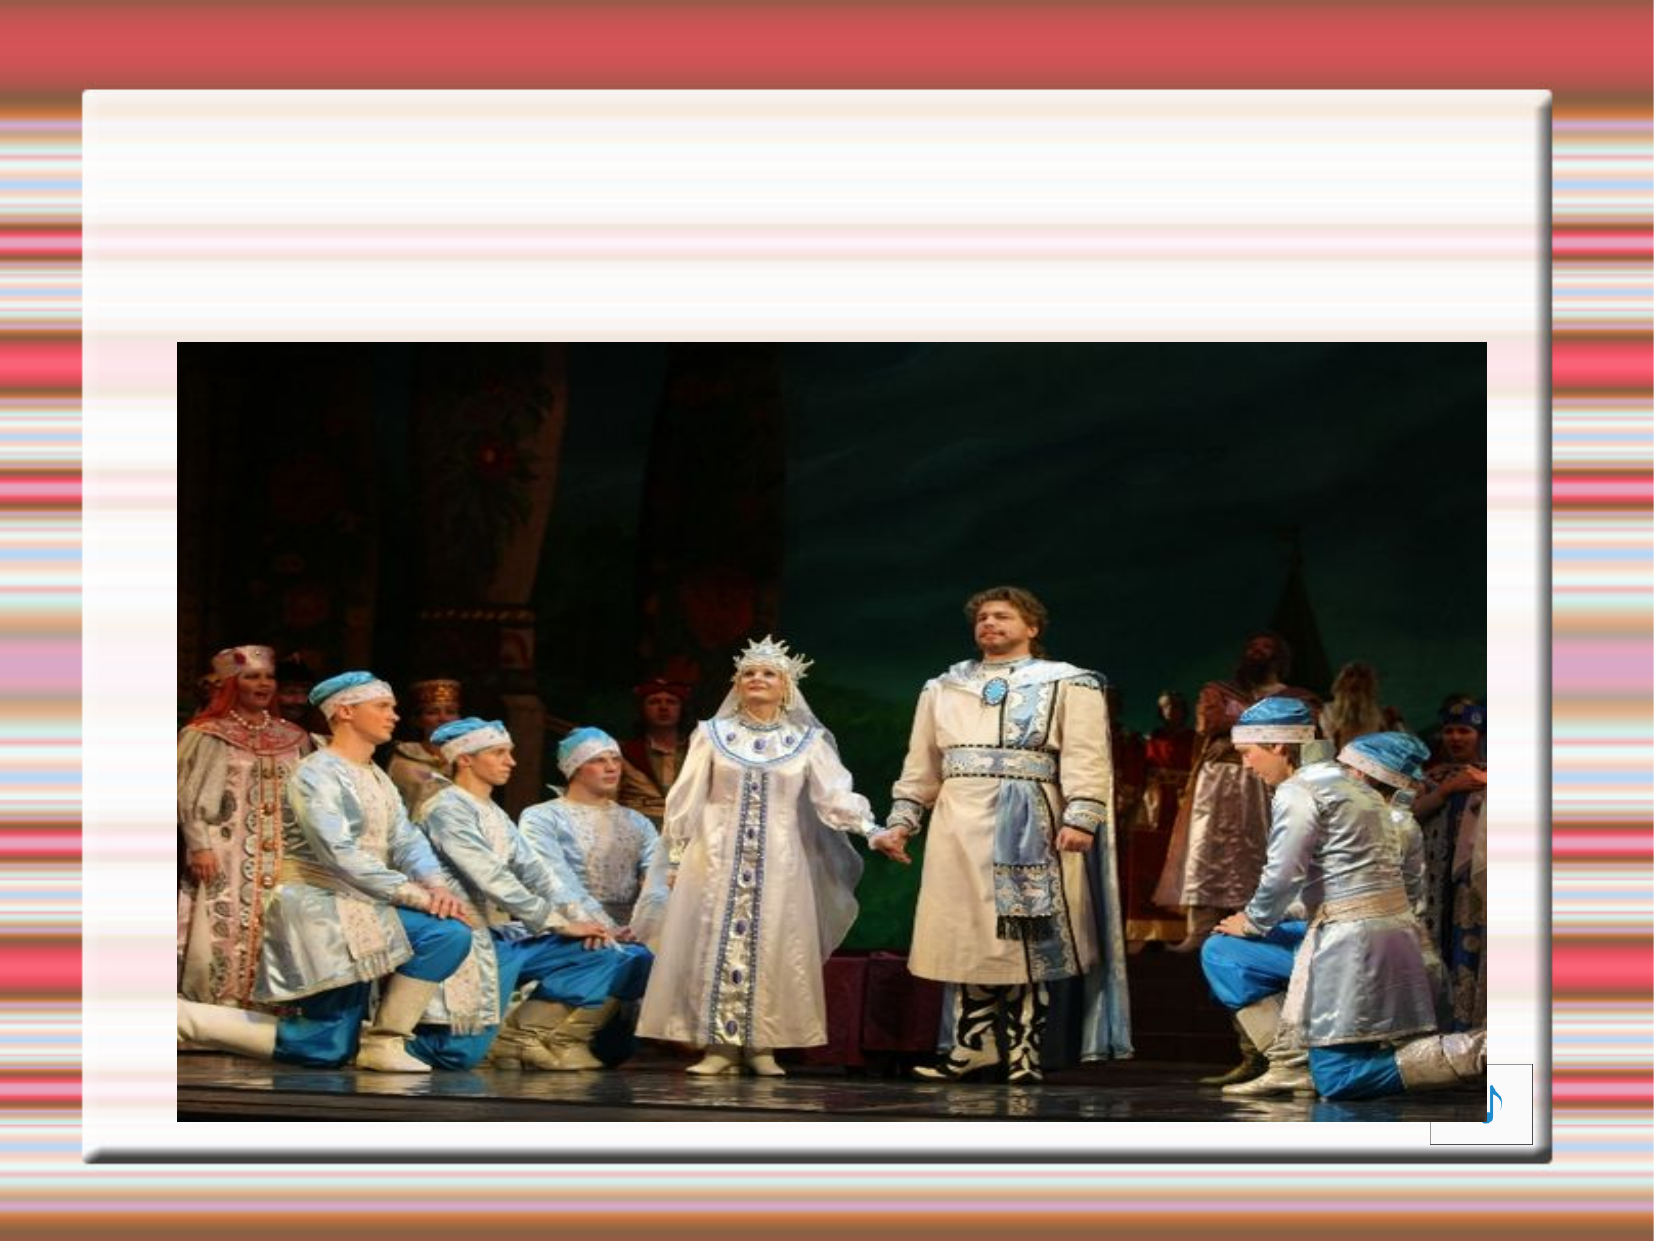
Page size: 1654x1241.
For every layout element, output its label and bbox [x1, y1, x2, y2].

picture [0, 0, 1654, 1241]
text_box [1429, 1062, 1534, 1146]
